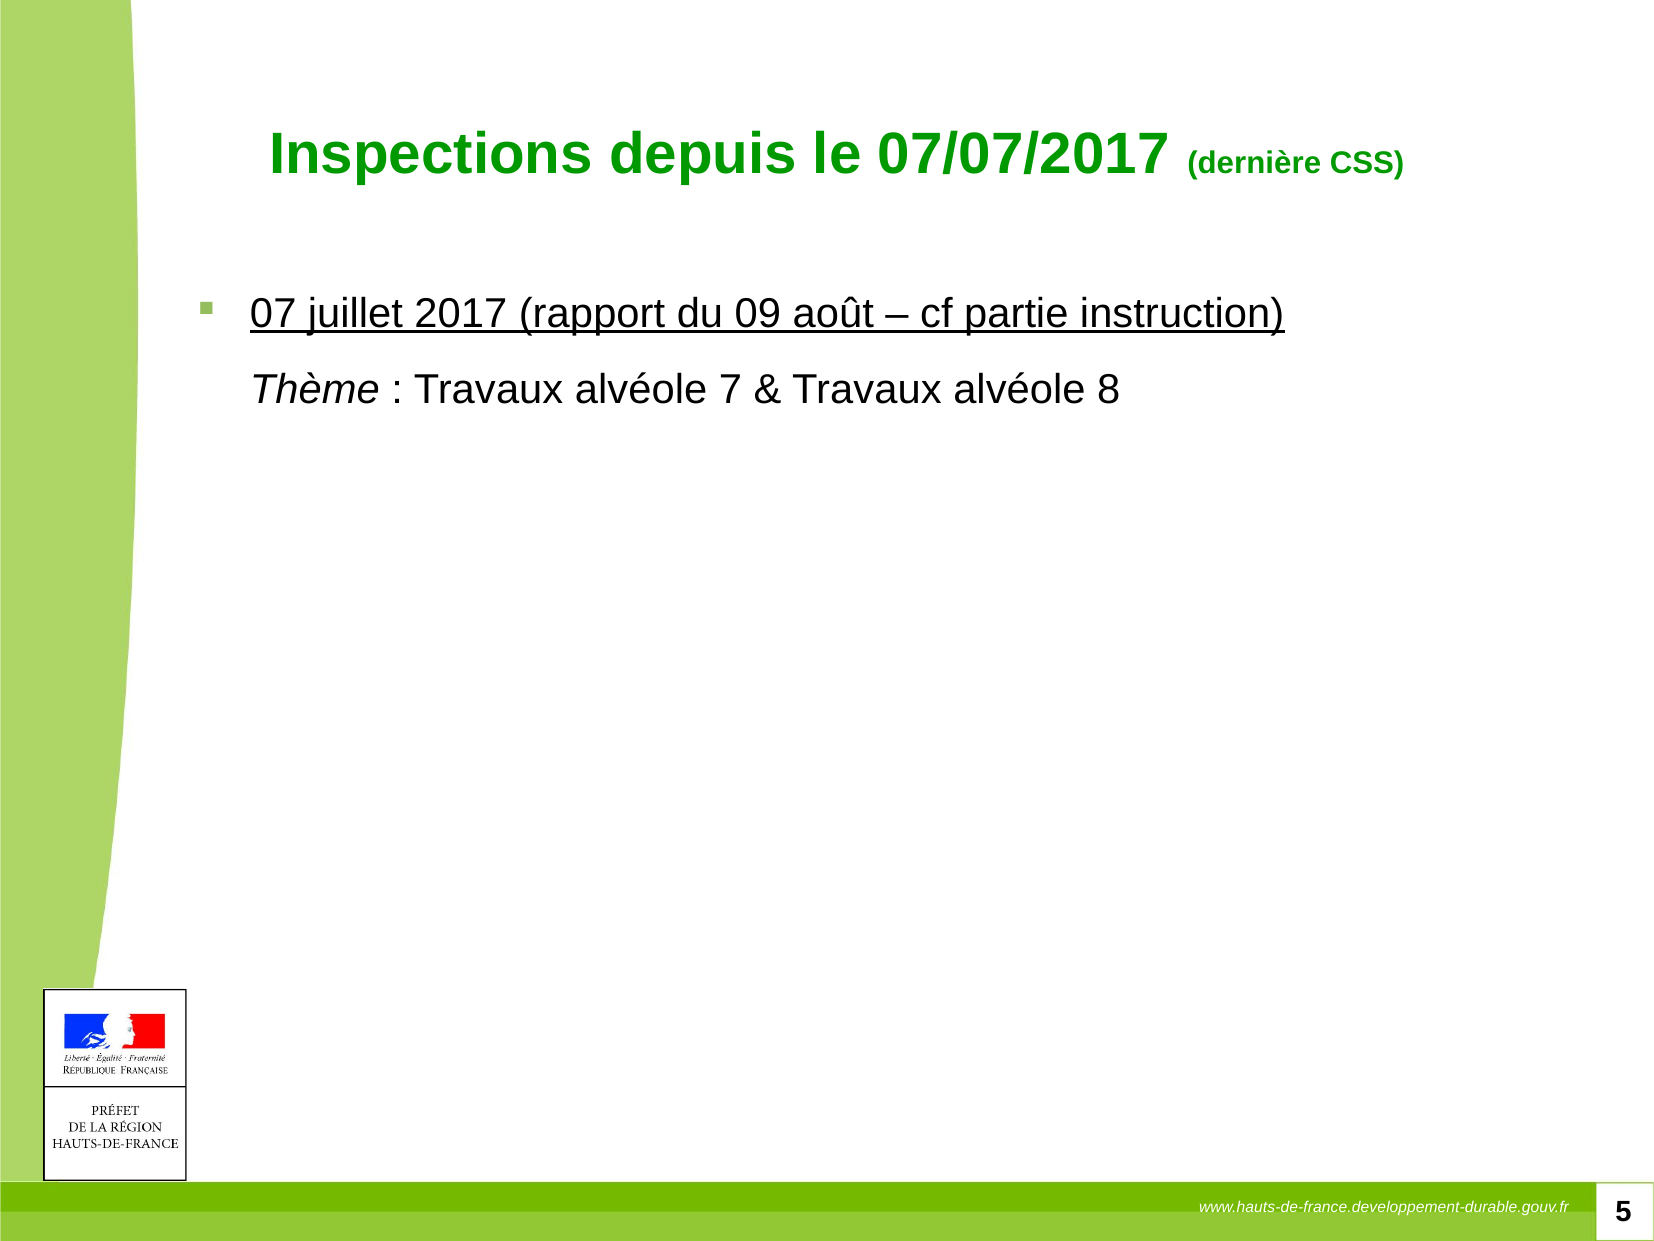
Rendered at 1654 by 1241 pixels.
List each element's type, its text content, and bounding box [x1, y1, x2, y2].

title Inspections depuis le 07/07/2017 (dernière CSS) [82, 49, 1571, 257]
picture [0, 0, 1654, 1241]
list 07 juillet 2017 (rapport du 09 août – cf partie instruction) Thème : Travaux alvéole 7 & Travaux alvéole 8 [179, 290, 1509, 1010]
